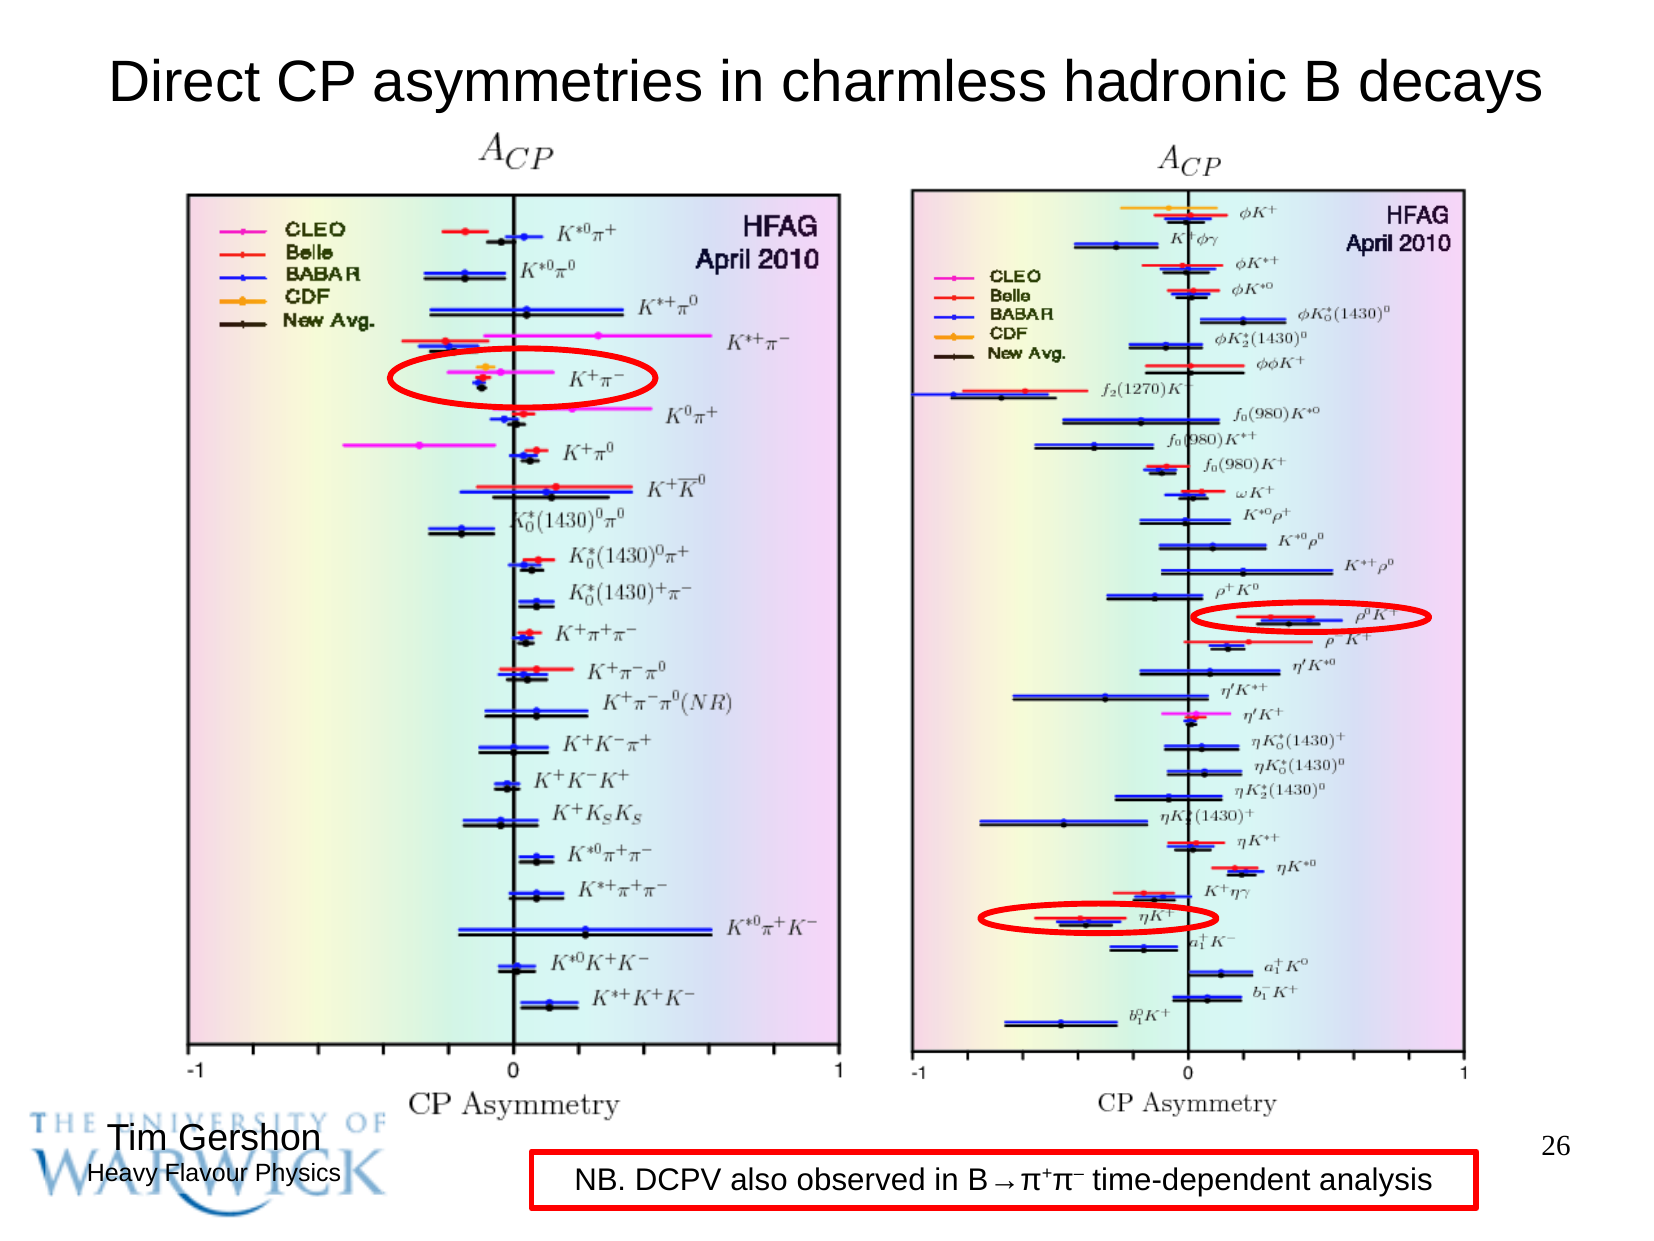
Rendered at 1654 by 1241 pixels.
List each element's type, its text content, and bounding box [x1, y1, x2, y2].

picture [19, 154, 846, 1232]
text_box NB. DCPV also observed in B→π+π– time-dependent analysis [531, 1151, 1477, 1209]
title Direct CP asymmetries in charmless hadronic B decays [82, 9, 1571, 154]
picture [903, 154, 1470, 1118]
text_box Tim Gershon Heavy Flavour Physics [45, 1108, 383, 1194]
